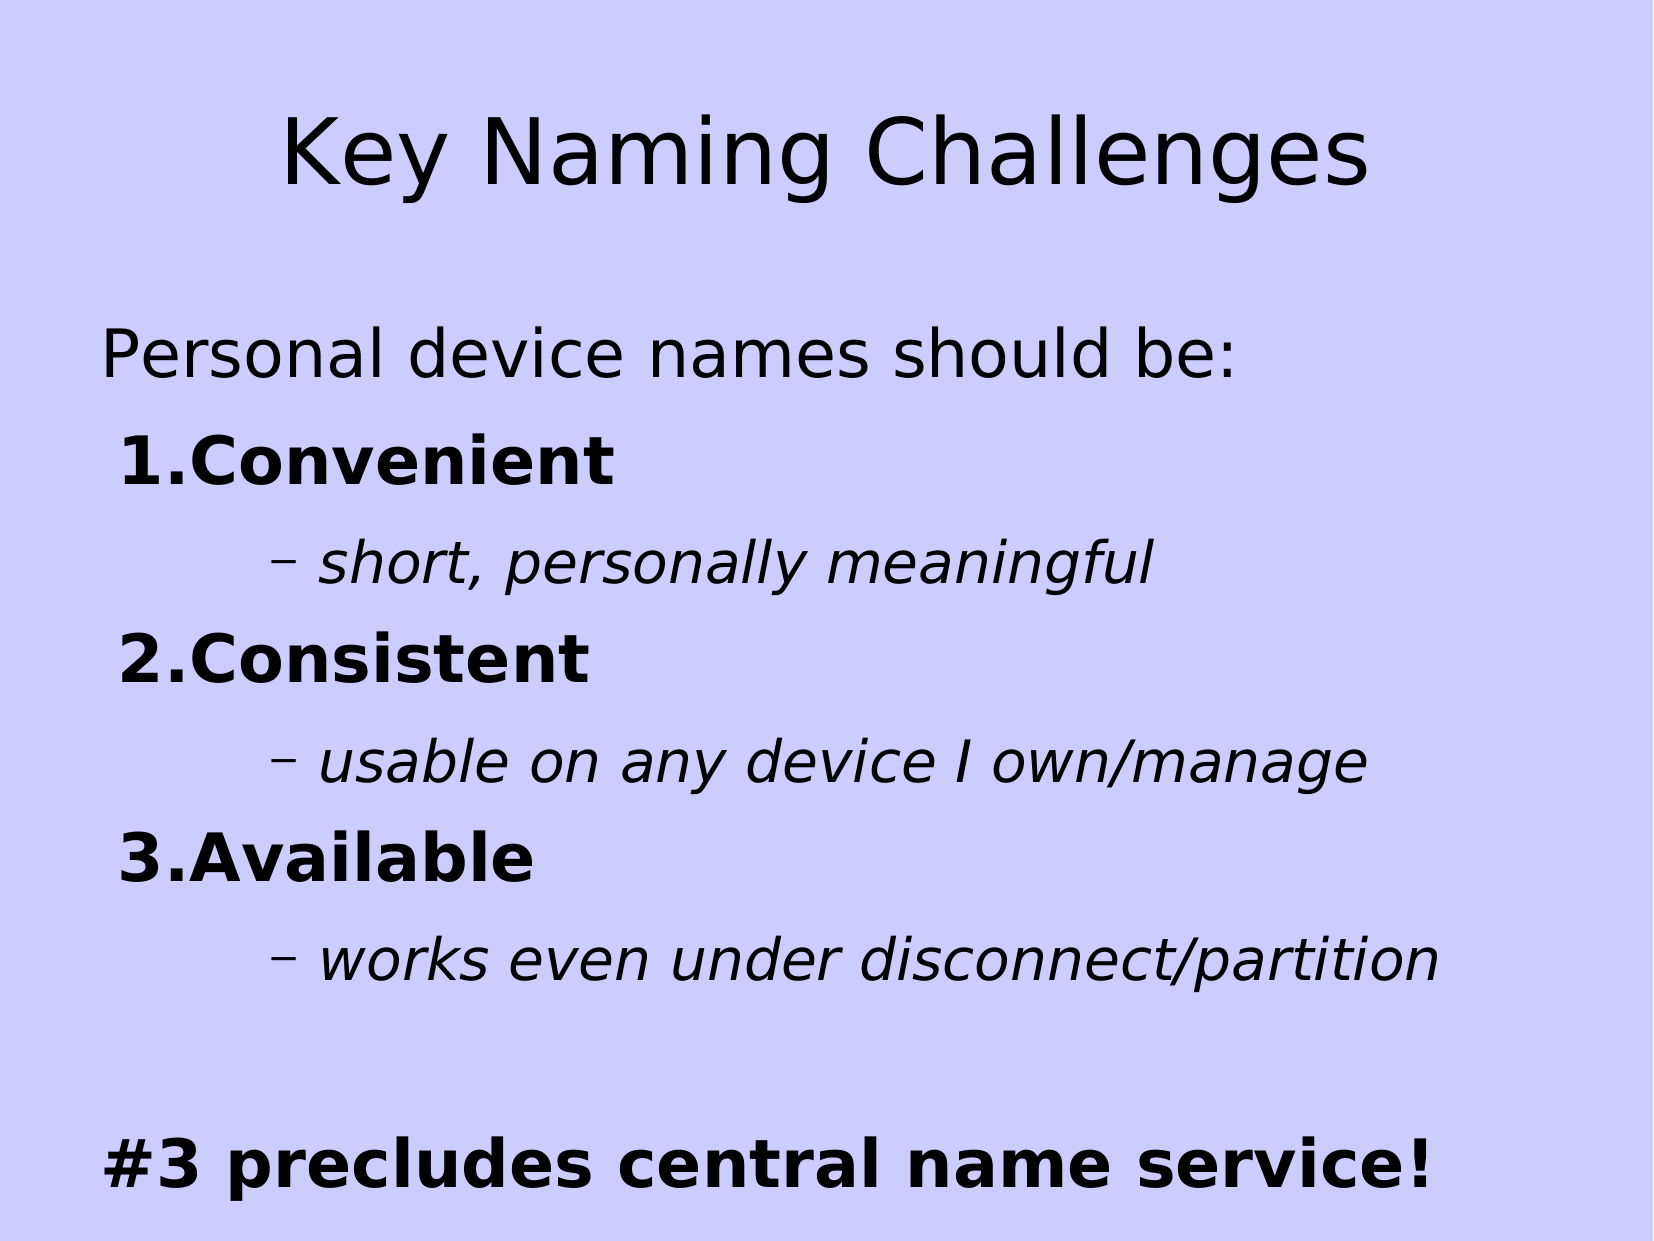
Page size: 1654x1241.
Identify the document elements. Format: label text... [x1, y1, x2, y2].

title Key Naming Challenges [82, 49, 1571, 257]
list Personal device names should be: Convenient short, personally meaningful Consistent usable on any device I own/manage Available works even under disconnect/partition #3 precludes central name service! [82, 315, 1571, 1205]
